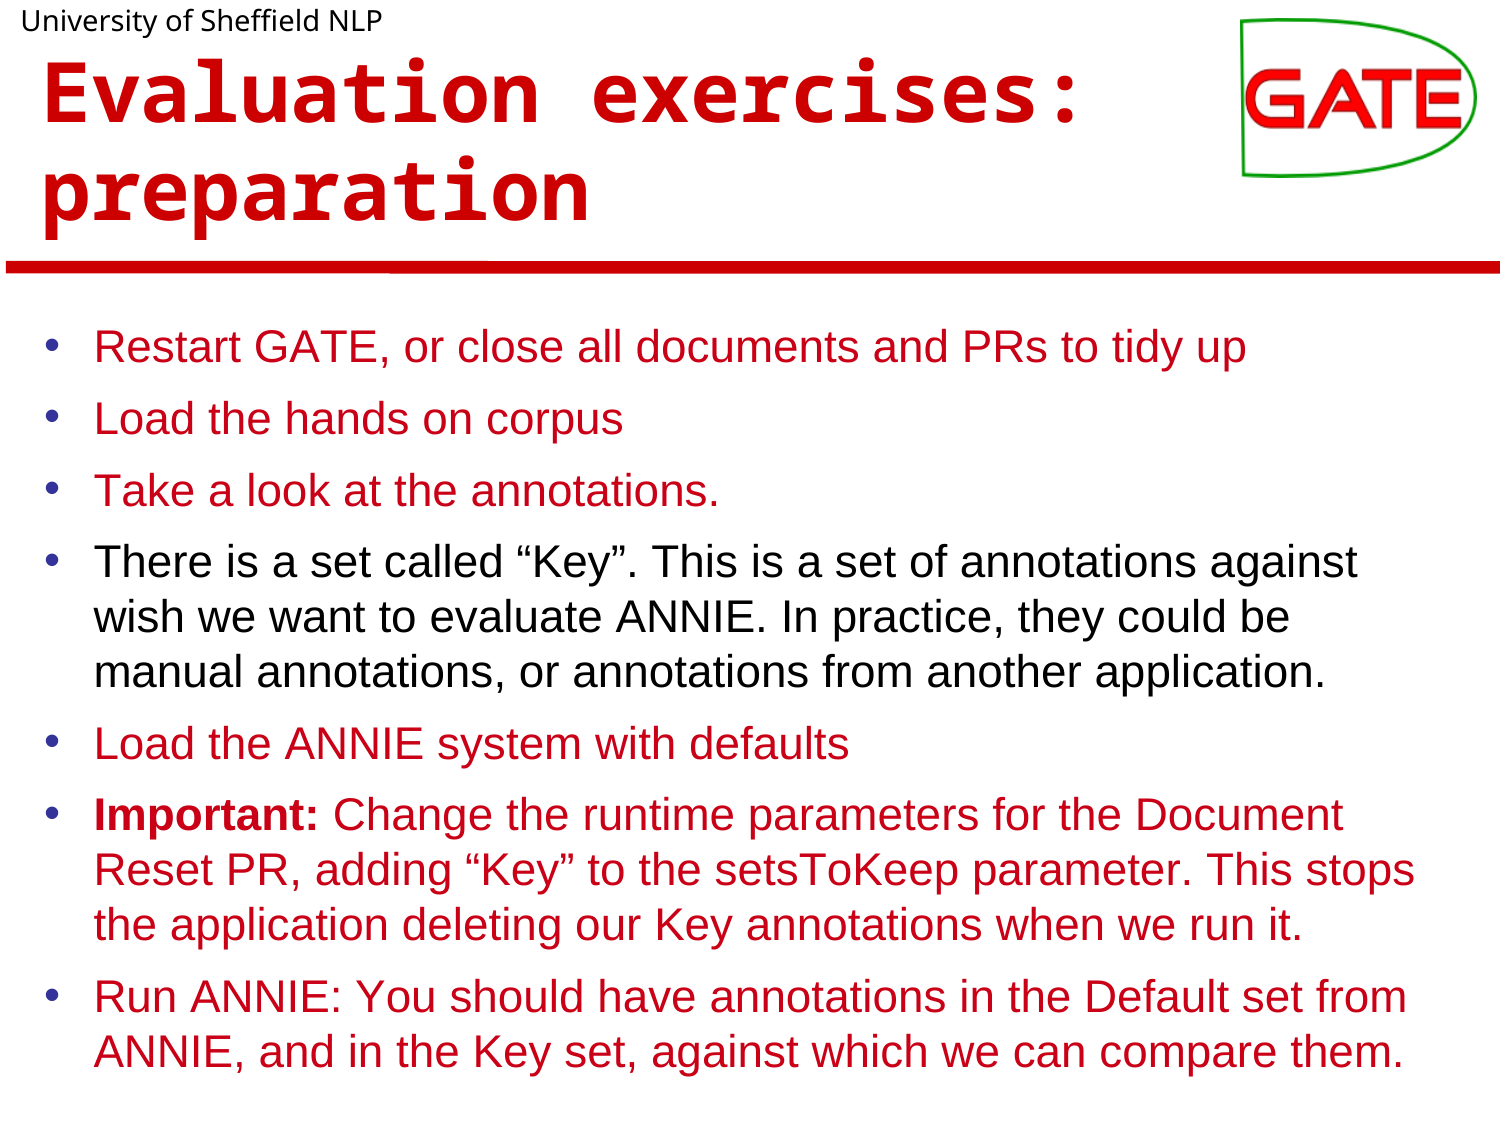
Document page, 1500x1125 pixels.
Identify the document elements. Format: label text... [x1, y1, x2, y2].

text_box Evaluation exercises: preparation [41, 38, 1382, 246]
picture [1240, 18, 1477, 178]
text_box Restart GATE, or close all documents and PRs to tidy up Load the hands on corpus Take a look at the annotations. There is a set called “Key”. This is a set of annotations against wish we want to evaluate ANNIE. In practice, they could be manual annotations, or annotations from another application. Load the ANNIE system with defaults Important: Change the runtime parameters for the Document Reset PR, adding “Key” to the setsToKeep parameter. This stops the application deleting our Key annotations when we run it. Run ANNIE: You should have annotations in the Default set from ANNIE, and in the Key set, against which we can compare them. [29, 295, 1447, 1078]
